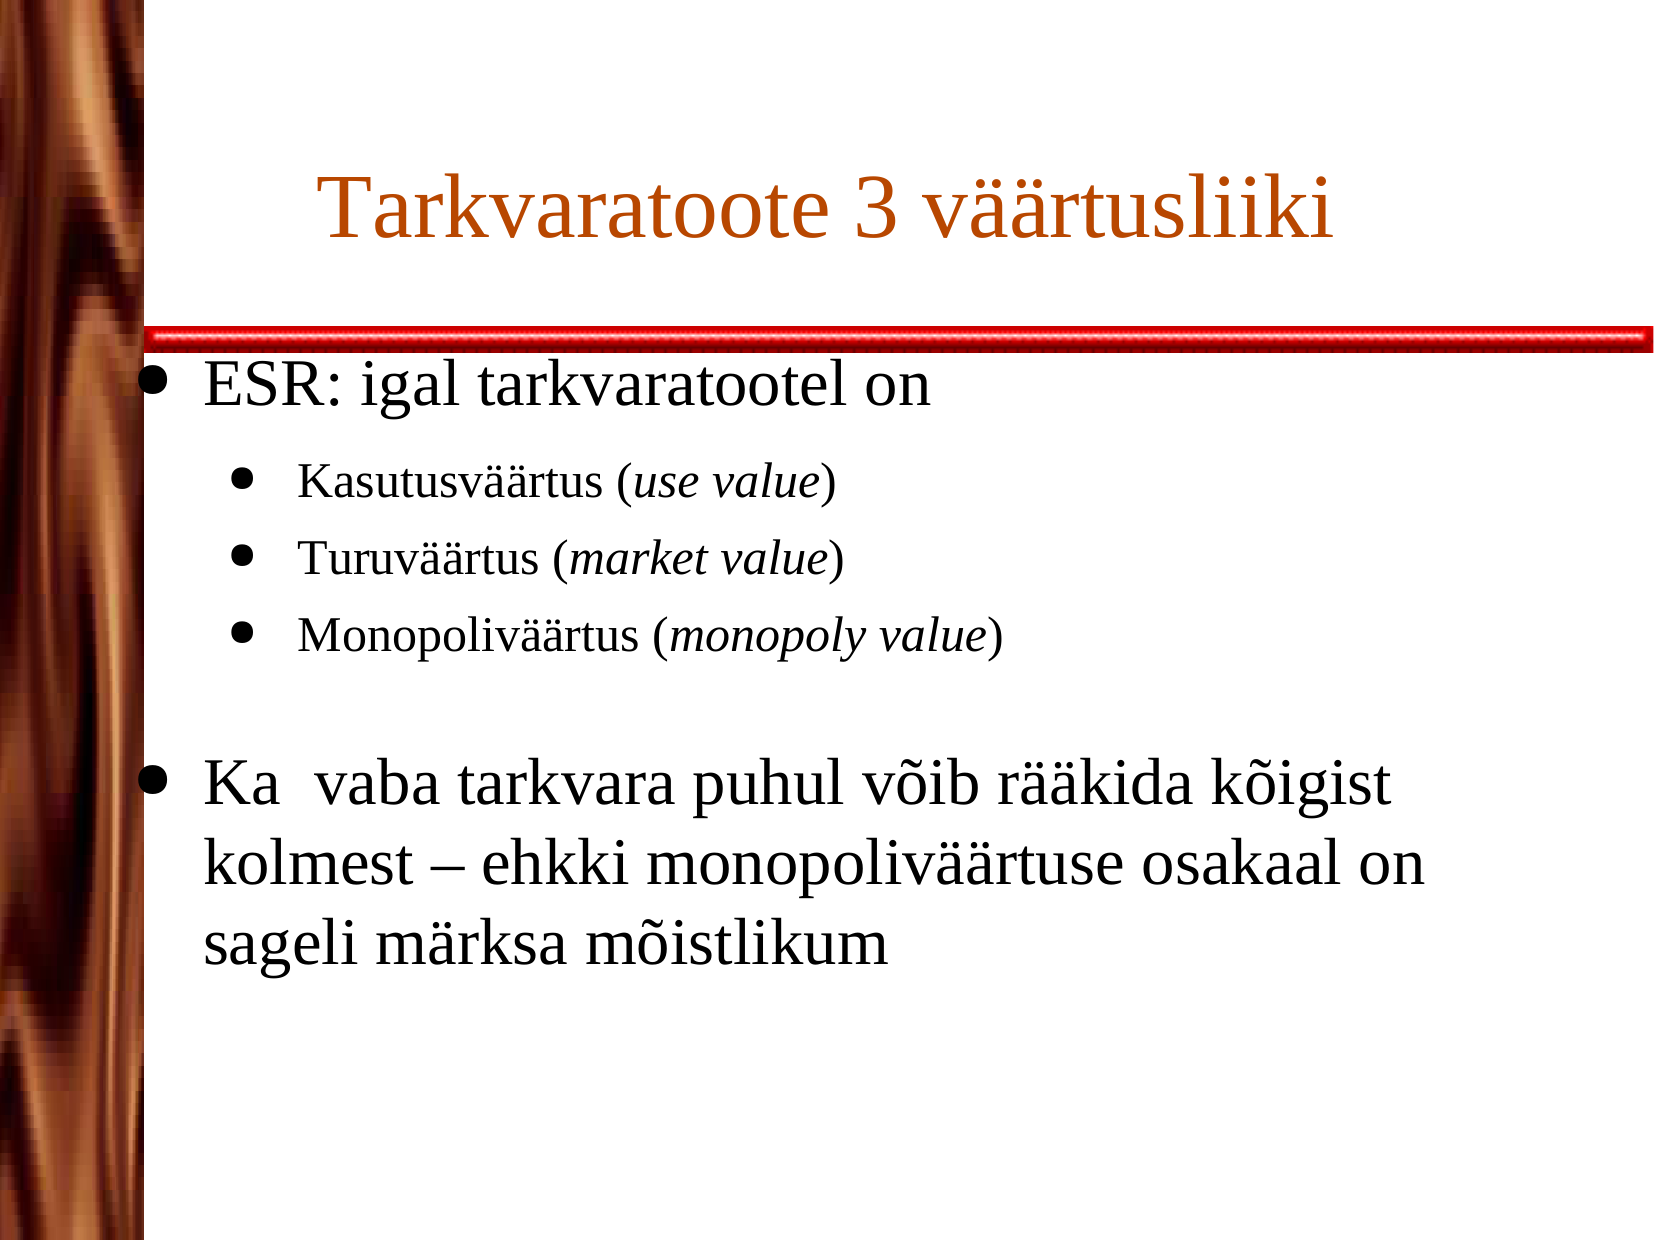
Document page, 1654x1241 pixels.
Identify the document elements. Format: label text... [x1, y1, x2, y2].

picture [0, 0, 1654, 1240]
list ESR: igal tarkvaratootel on Kasutusväärtus (use value) Turuväärtus (market value) Monopoliväärtus (monopoly value) Ka vaba tarkvara puhul võib rääkida kõigist kolmest – ehkki monopoliväärtuse osakaal on sageli märksa mõistlikum [121, 344, 1533, 1126]
title Tarkvaratoote 3 väärtusliiki [121, 98, 1533, 314]
